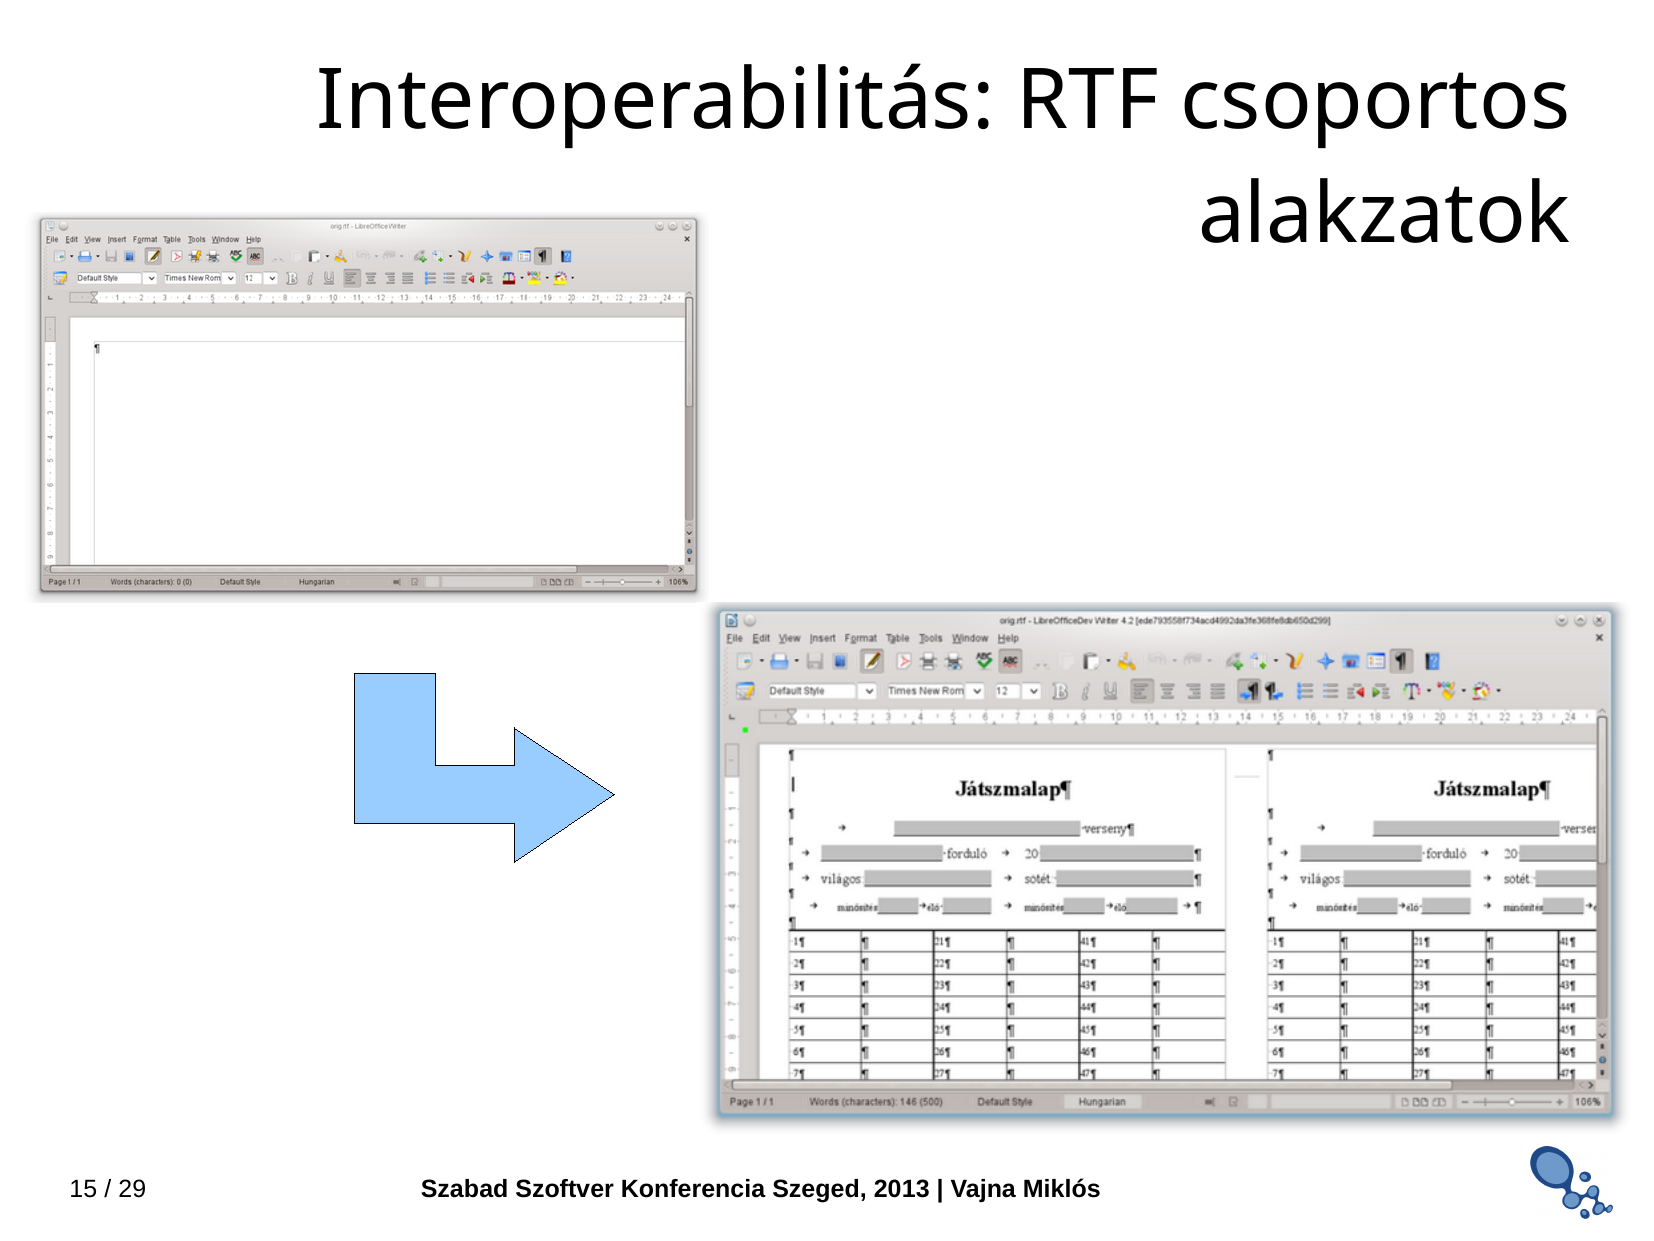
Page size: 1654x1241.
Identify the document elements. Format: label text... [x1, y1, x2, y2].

picture [23, 212, 1630, 1134]
title Interoperabilitás: RTF csoportos alakzatok [82, 47, 1571, 259]
text_box [354, 673, 615, 863]
picture [1530, 1146, 1613, 1219]
